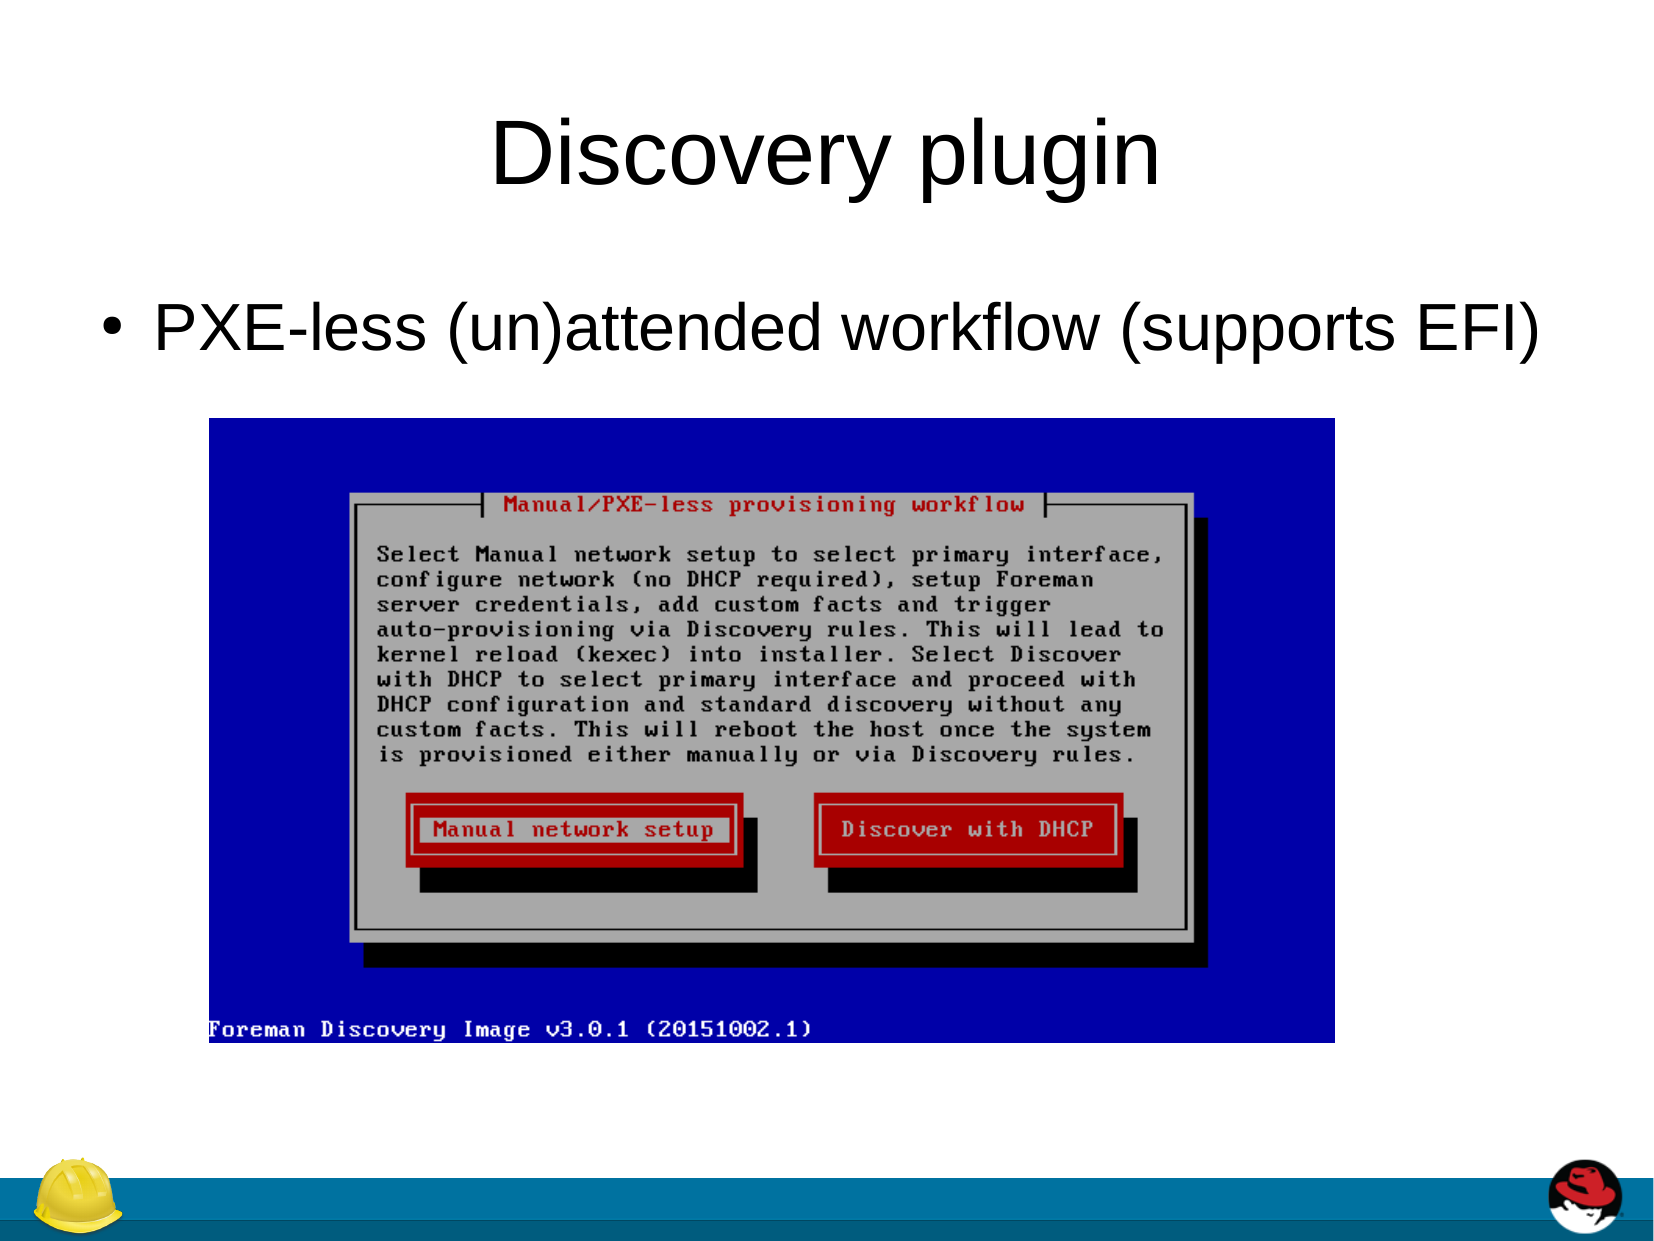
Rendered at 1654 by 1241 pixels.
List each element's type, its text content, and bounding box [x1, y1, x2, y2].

title Discovery plugin [82, 49, 1571, 257]
list PXE-less (un)attended workflow (supports EFI) [82, 290, 1571, 1010]
picture [1547, 1157, 1630, 1233]
picture [23, 1145, 130, 1235]
picture [209, 418, 1335, 1044]
